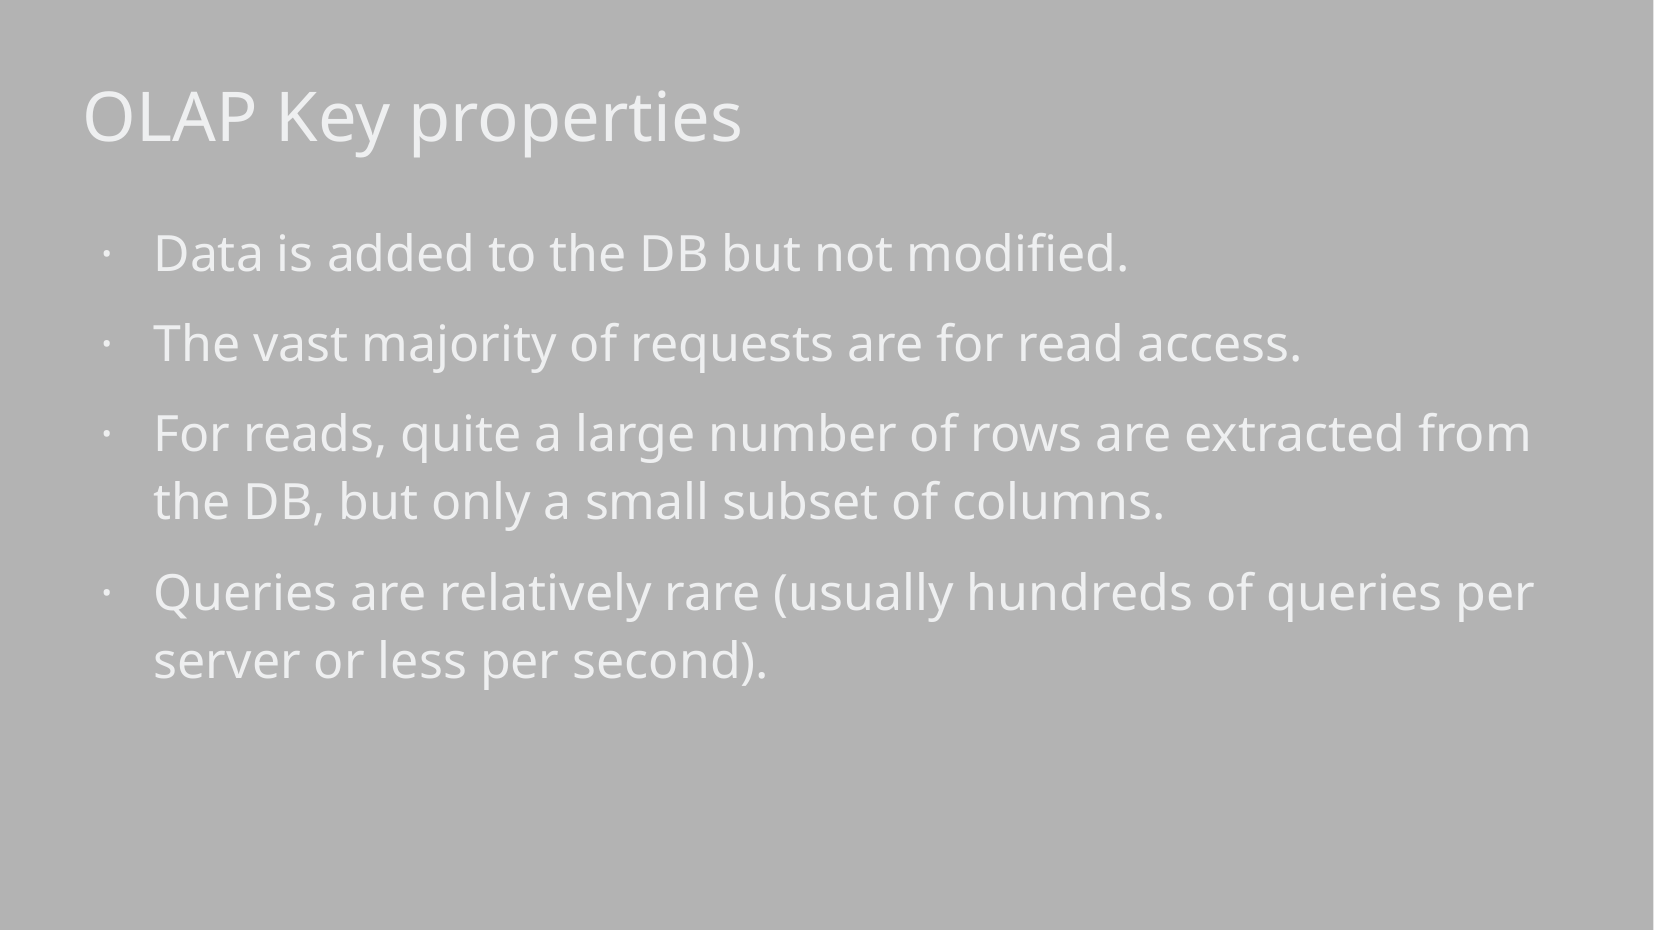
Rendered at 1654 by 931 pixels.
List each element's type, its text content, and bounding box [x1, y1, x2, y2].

title OLAP Key properties [82, 37, 1571, 193]
list Data is added to the DB but not modified. The vast majority of requests are for read access. For reads, quite a large number of rows are extracted from the DB, but only a small subset of columns. Queries are relatively rare (usually hundreds of queries per server or less per second). [82, 217, 1571, 758]
